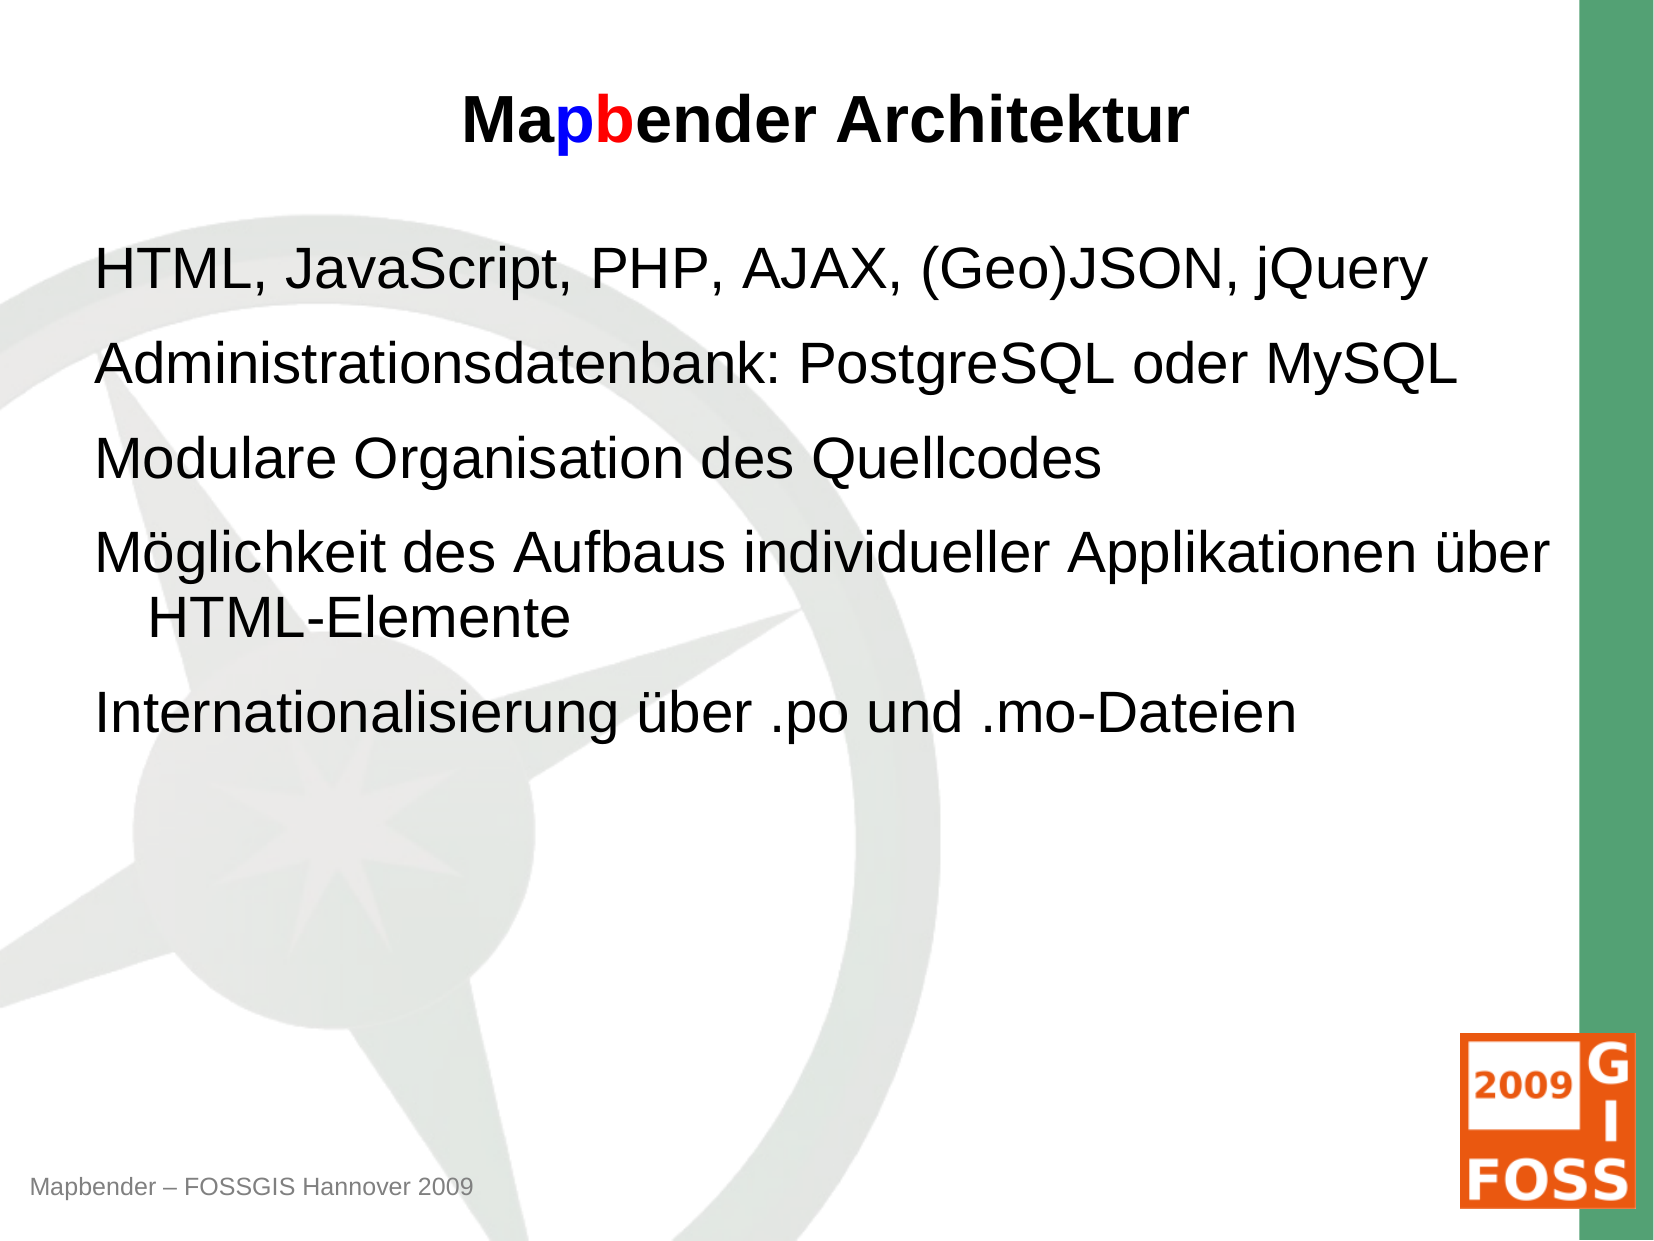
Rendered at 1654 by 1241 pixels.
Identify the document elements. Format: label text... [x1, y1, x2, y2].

picture [1460, 1033, 1636, 1209]
list HTML, JavaScript, PHP, AJAX, (Geo)JSON, jQuery Administrationsdatenbank: PostgreSQL oder MySQL Modulare Organisation des Quellcodes Möglichkeit des Aufbaus individueller Applikationen über HTML-Elemente Internationalisierung über .po und .mo-Dateien [76, 236, 1565, 1055]
title Mapbender Architektur [82, 31, 1571, 207]
picture [0, 192, 1020, 1241]
